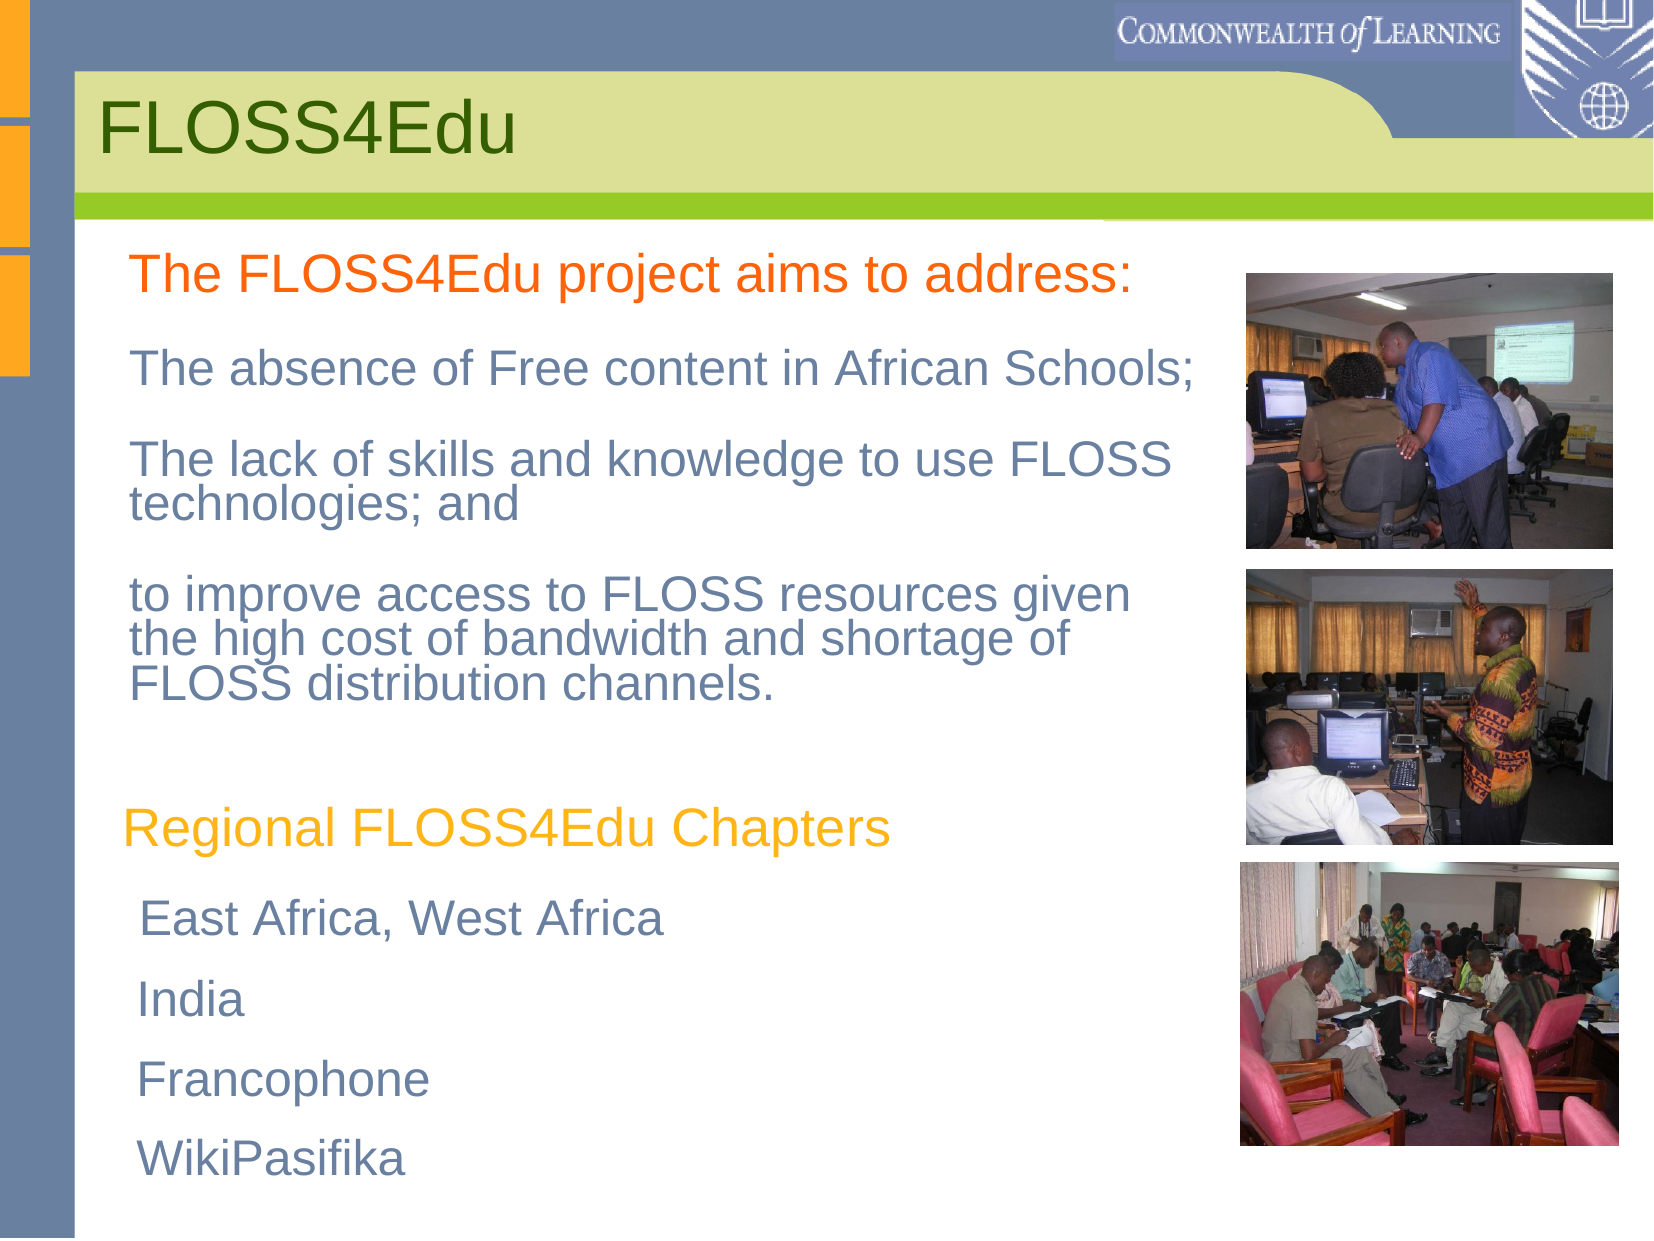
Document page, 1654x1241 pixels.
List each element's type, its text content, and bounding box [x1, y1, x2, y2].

picture [0, 0, 1654, 1238]
text_box Regional FLOSS4Edu Chapters East Africa, West Africa‏ India‏ Francophone WikiPasifika [107, 787, 1211, 1241]
text_box The FLOSS4Edu project aims to address: The absence of Free content in African Schools; The lack of skills and knowledge to use FLOSS technologies; and to improve access to FLOSS resources given the high cost of bandwidth and shortage of FLOSS distribution channels. [114, 234, 1217, 839]
text_box FLOSS4Edu [82, 74, 1175, 183]
